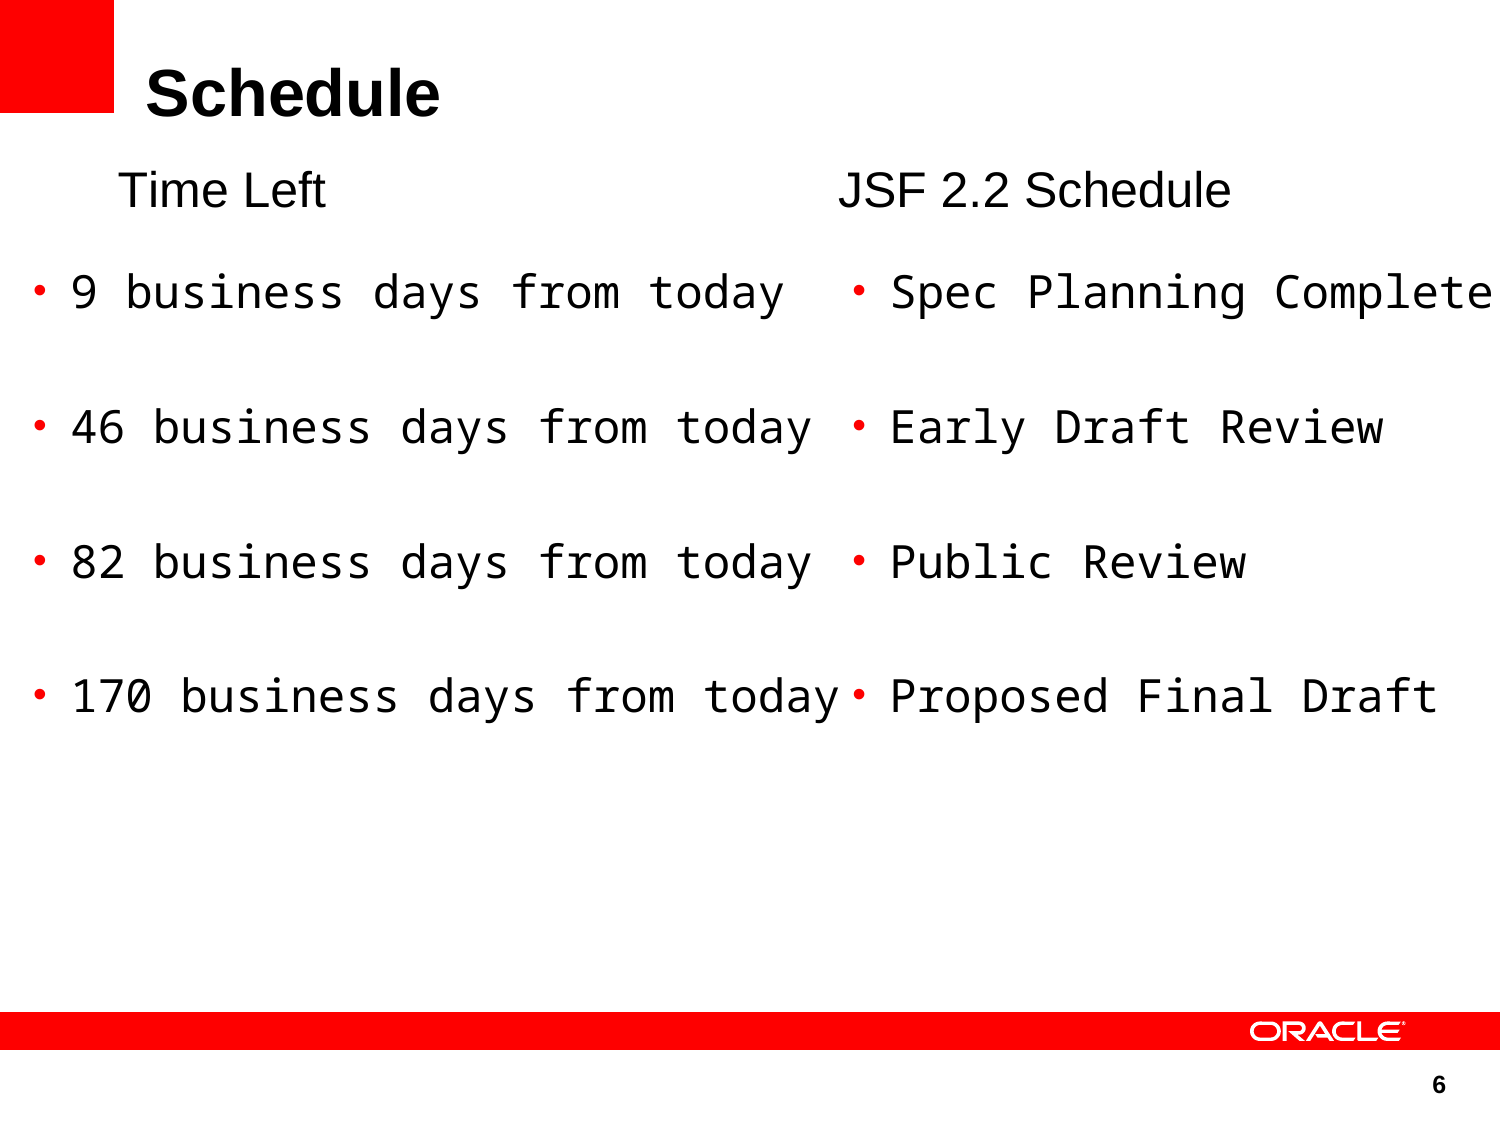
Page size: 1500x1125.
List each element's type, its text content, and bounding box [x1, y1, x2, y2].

list 9 business days from today 46 business days from today 82 business days from today 170 business days from today [33, 262, 858, 976]
title Schedule [145, 49, 1390, 205]
text_box JSF 2.2 Schedule [823, 149, 1248, 225]
picture [0, 1012, 1500, 1050]
text_box Time Left [102, 149, 340, 225]
picture [0, 0, 114, 113]
list Spec Planning Complete Early Draft Review Public Review Proposed Final Draft [852, 262, 1500, 961]
